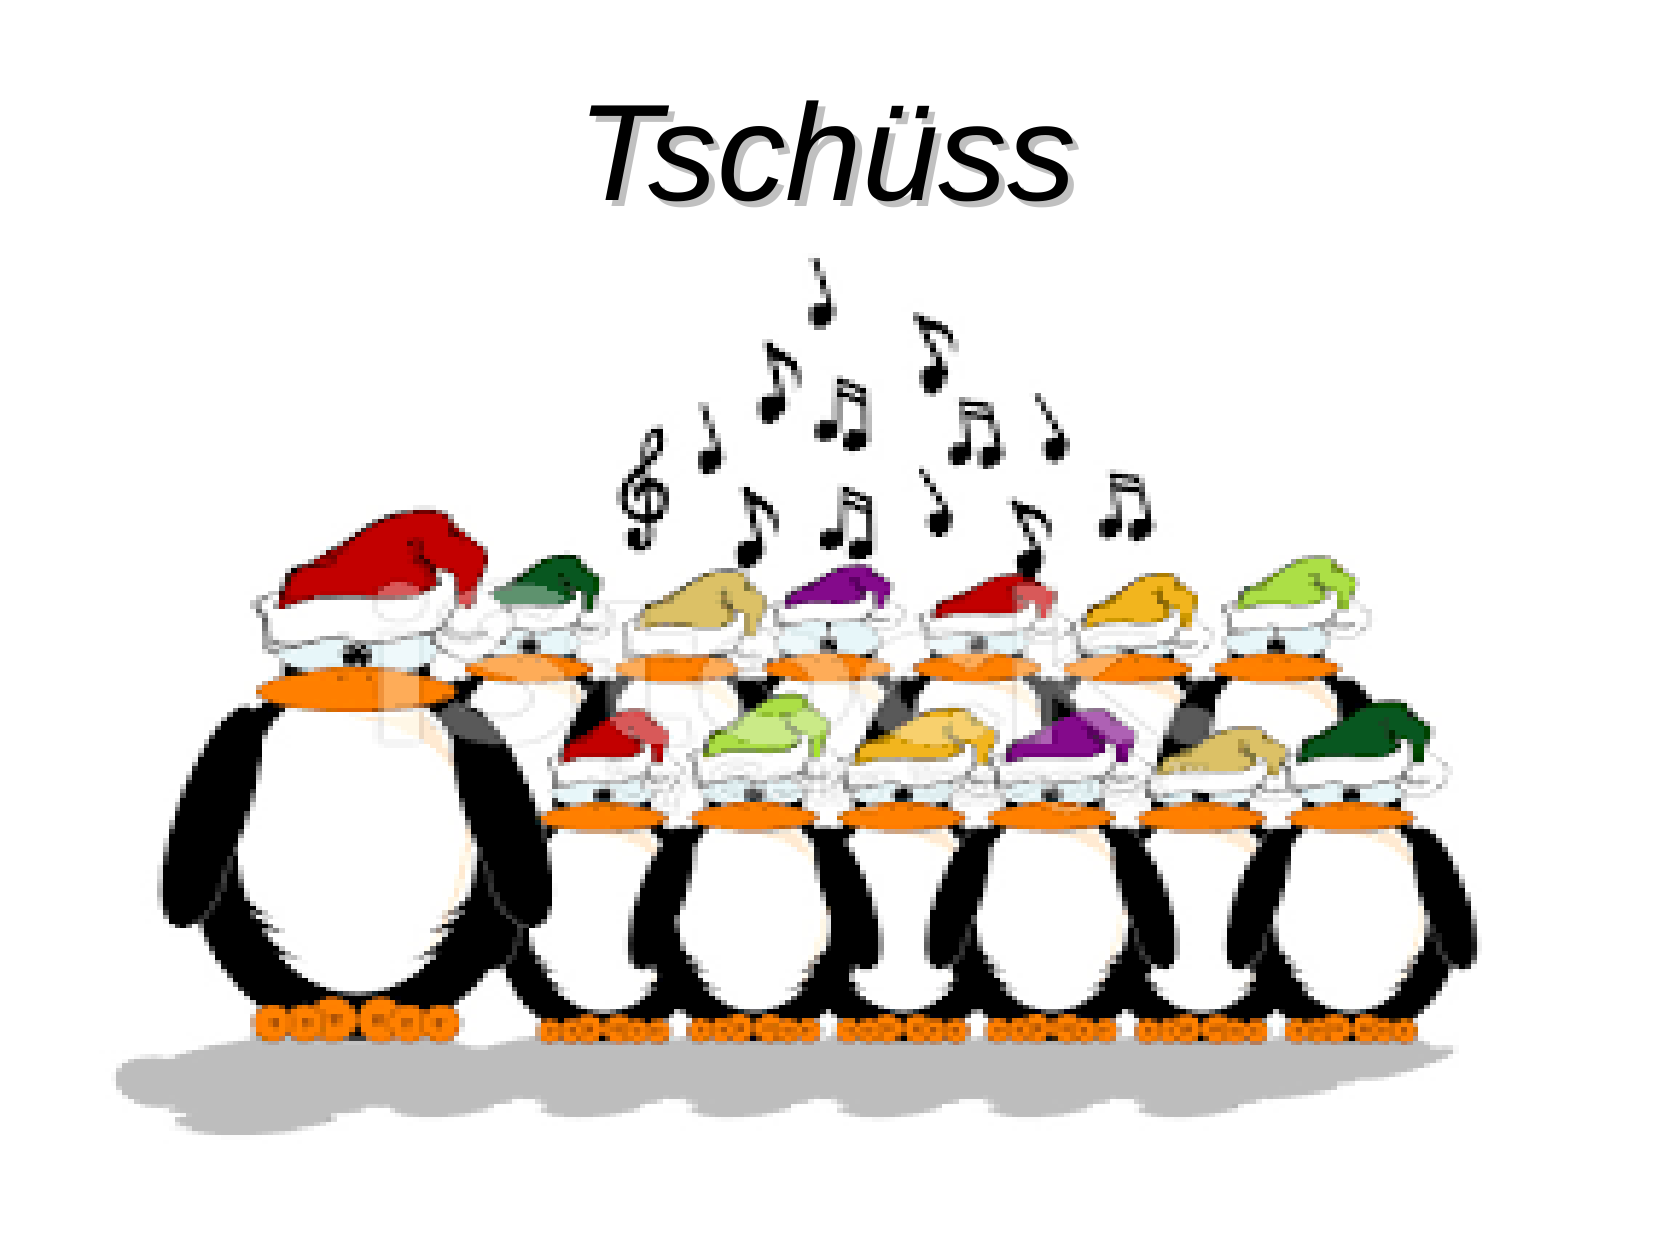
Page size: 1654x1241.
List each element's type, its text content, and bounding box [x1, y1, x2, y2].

picture [82, 236, 1512, 1158]
title Tschüss [82, 49, 1571, 257]
